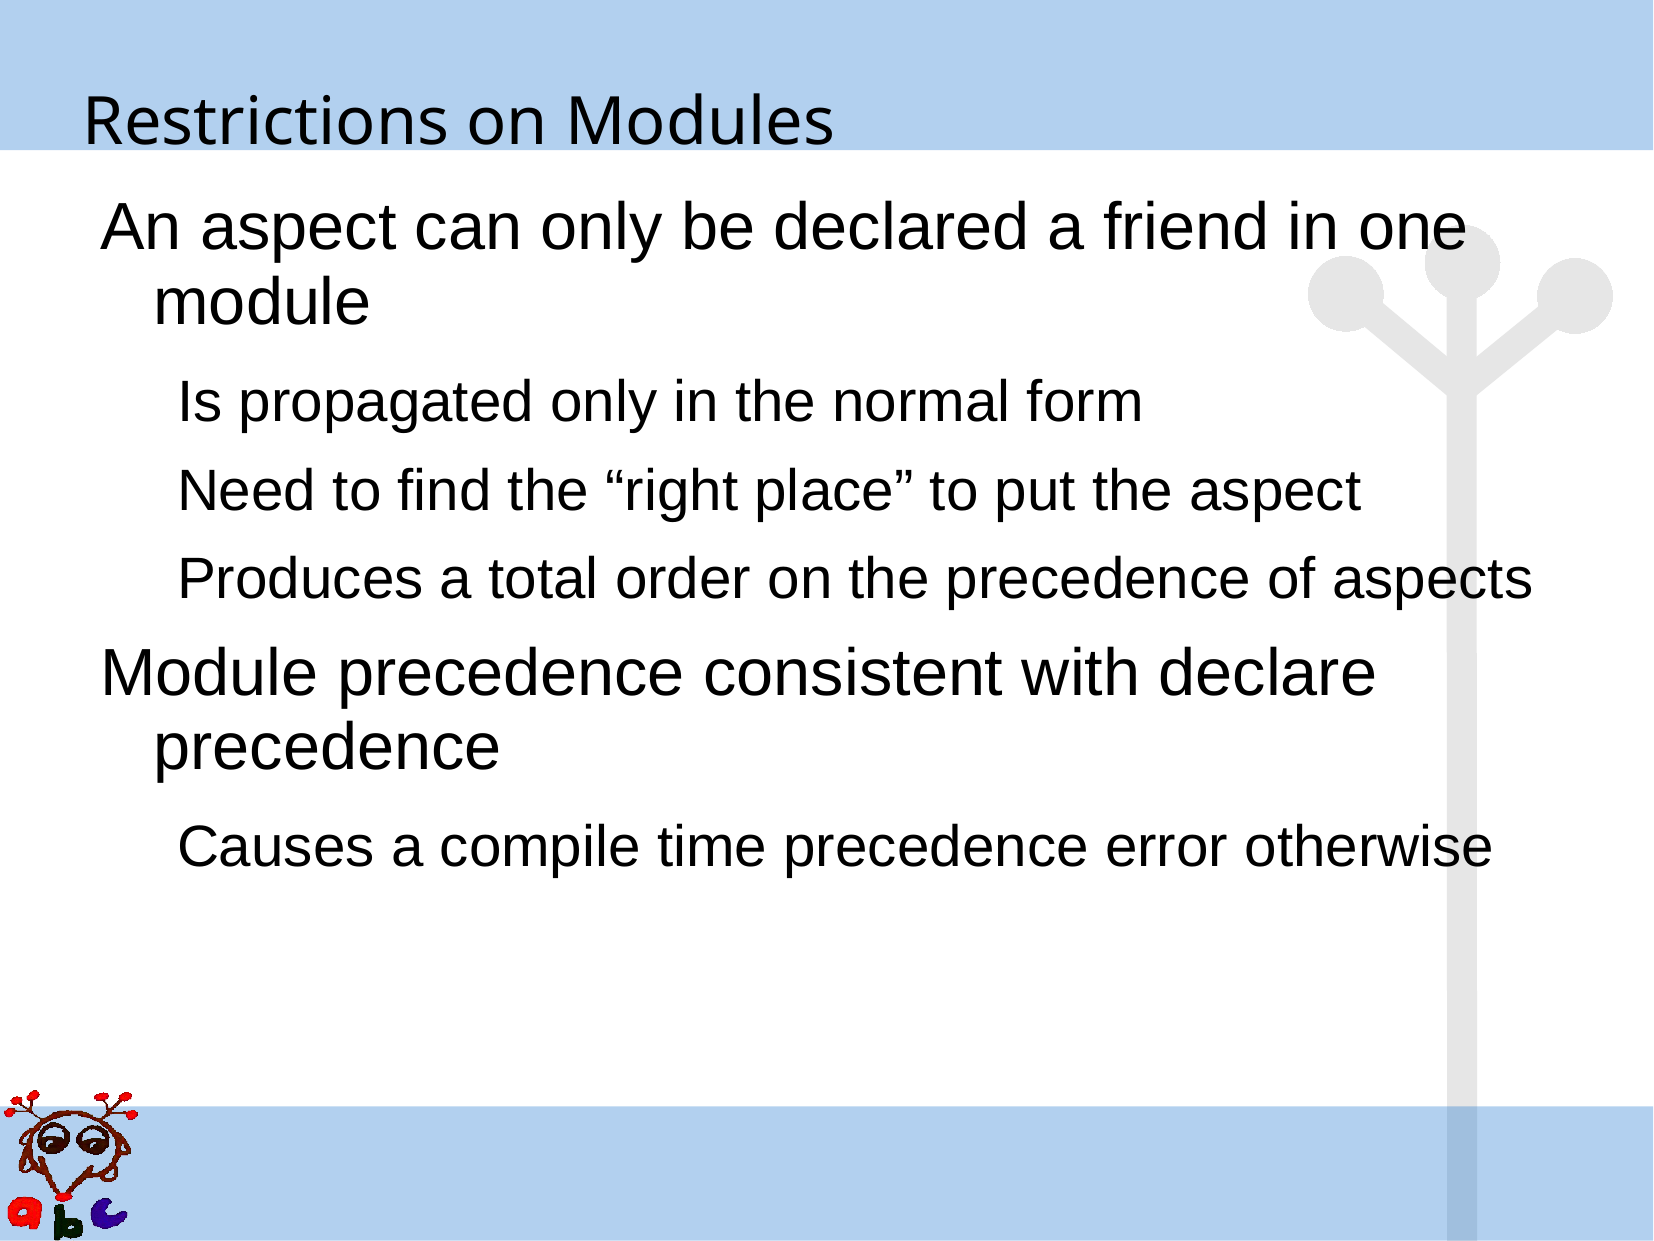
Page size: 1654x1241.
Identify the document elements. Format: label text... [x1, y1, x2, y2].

picture [0, 1088, 139, 1241]
title Restrictions on Modules [82, 49, 1576, 188]
list An aspect can only be declared a friend in one module Is propagated only in the normal form Need to find the “right place” to put the aspect Produces a total order on the precedence of aspects Module precedence consistent with declare precedence Causes a compile time precedence error otherwise [82, 189, 1571, 1053]
